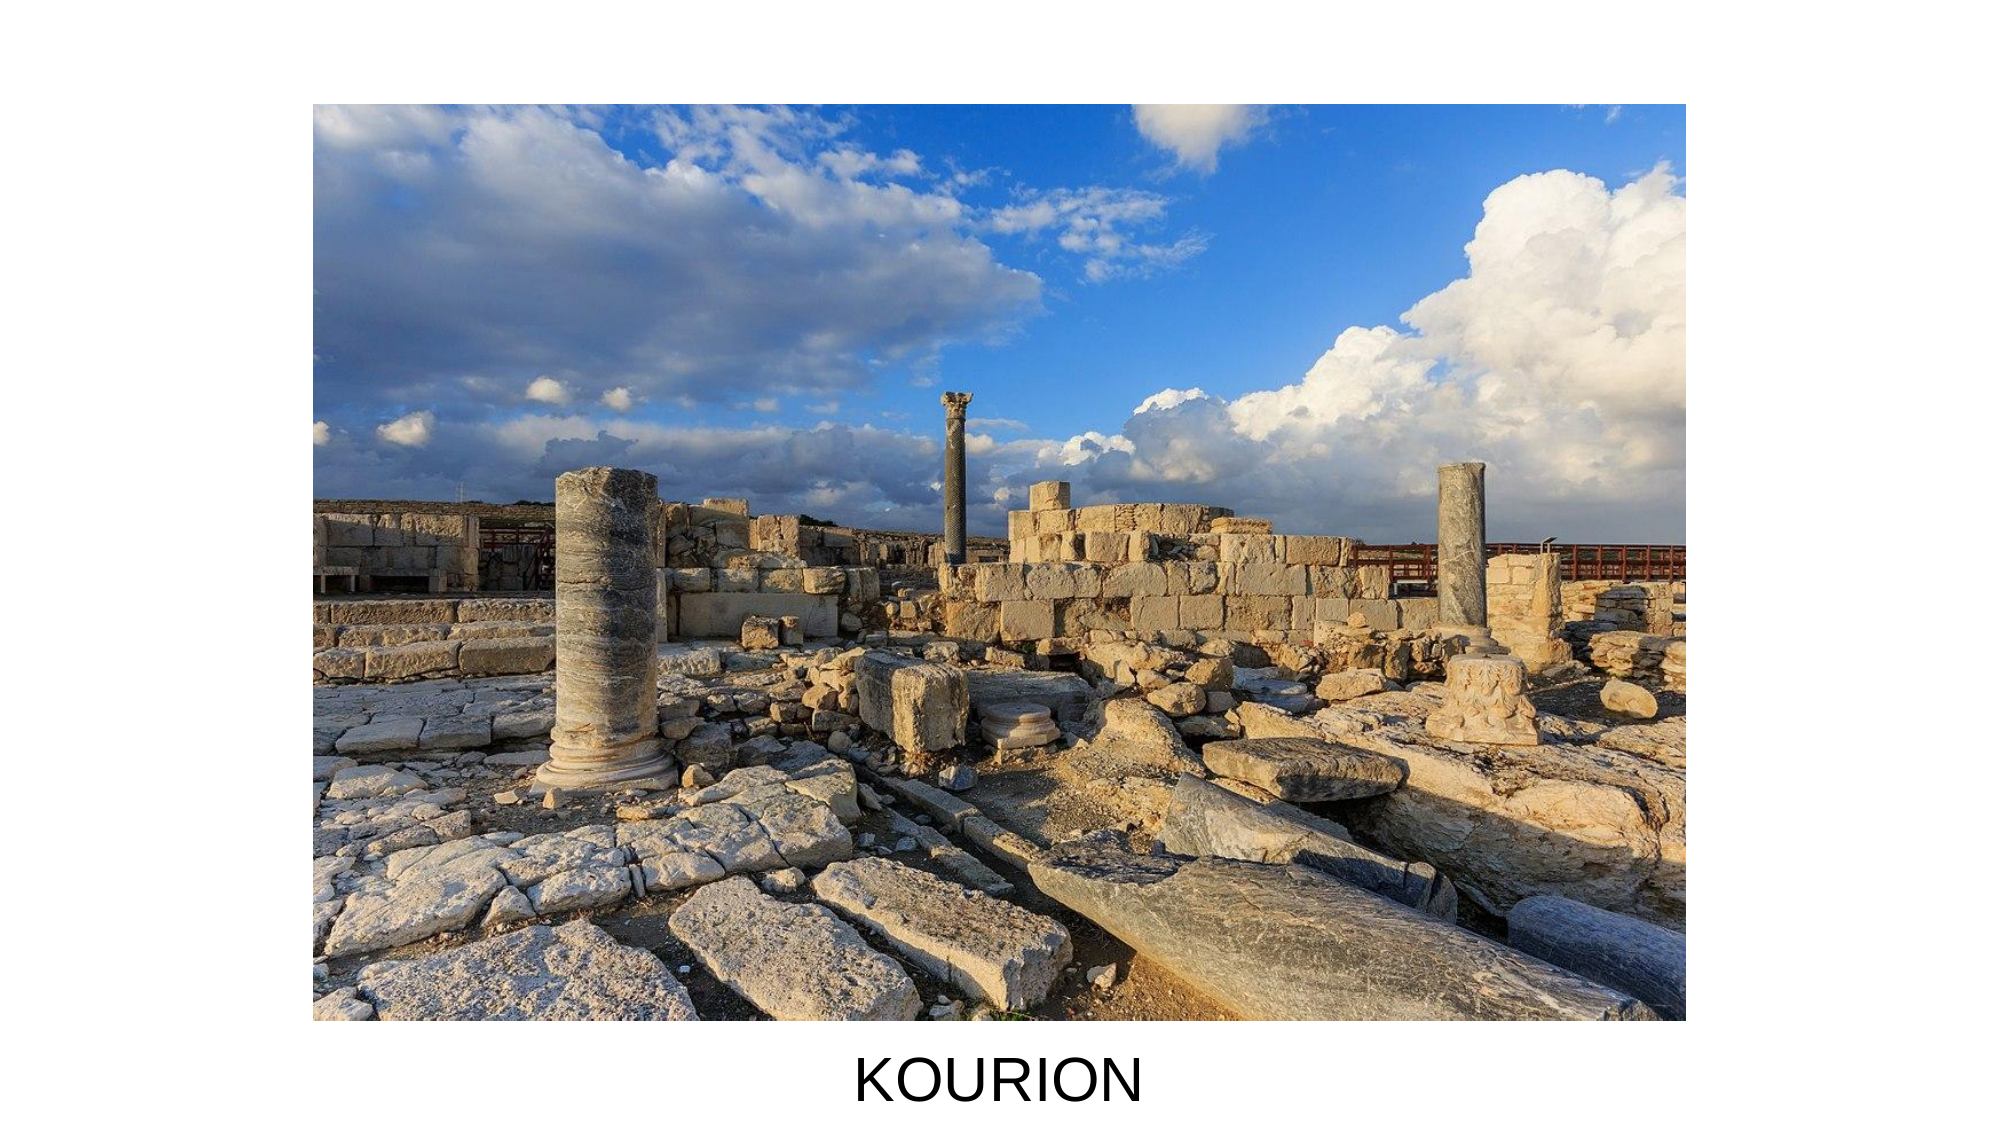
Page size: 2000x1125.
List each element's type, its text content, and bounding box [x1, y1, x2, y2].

text_box KOURION [604, 1023, 1395, 1125]
picture [313, 104, 1686, 1021]
